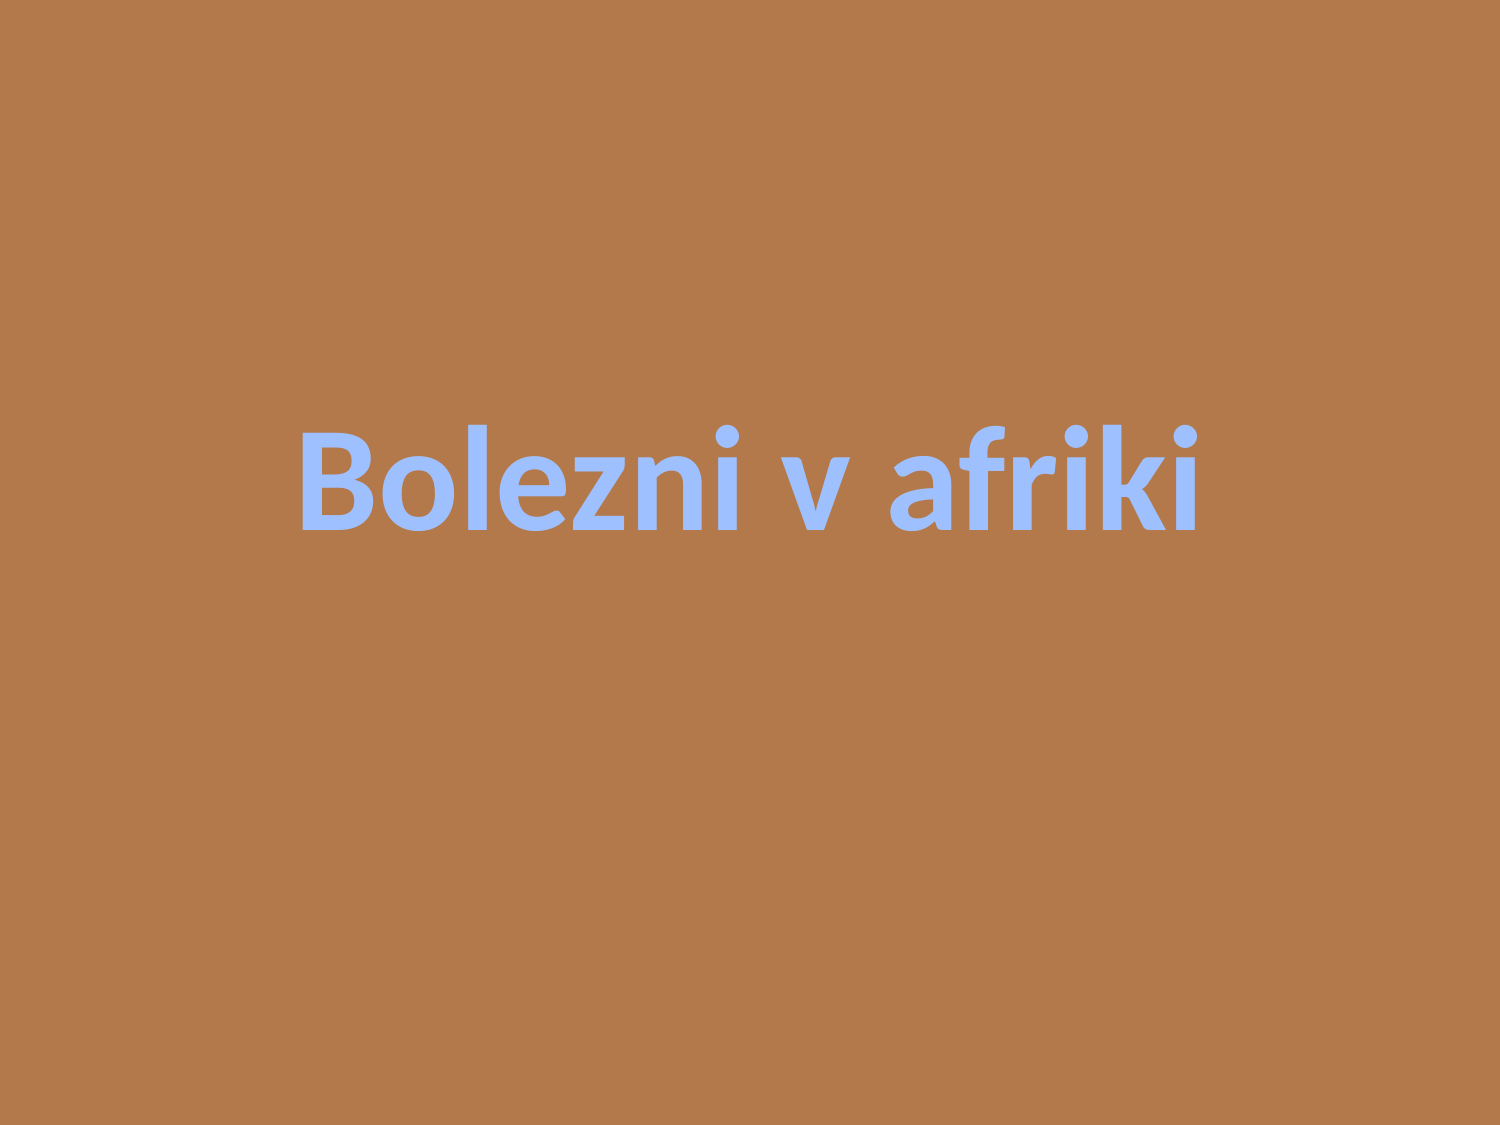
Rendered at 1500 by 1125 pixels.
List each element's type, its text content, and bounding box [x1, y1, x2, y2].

title Bolezni v afriki [112, 349, 1388, 591]
